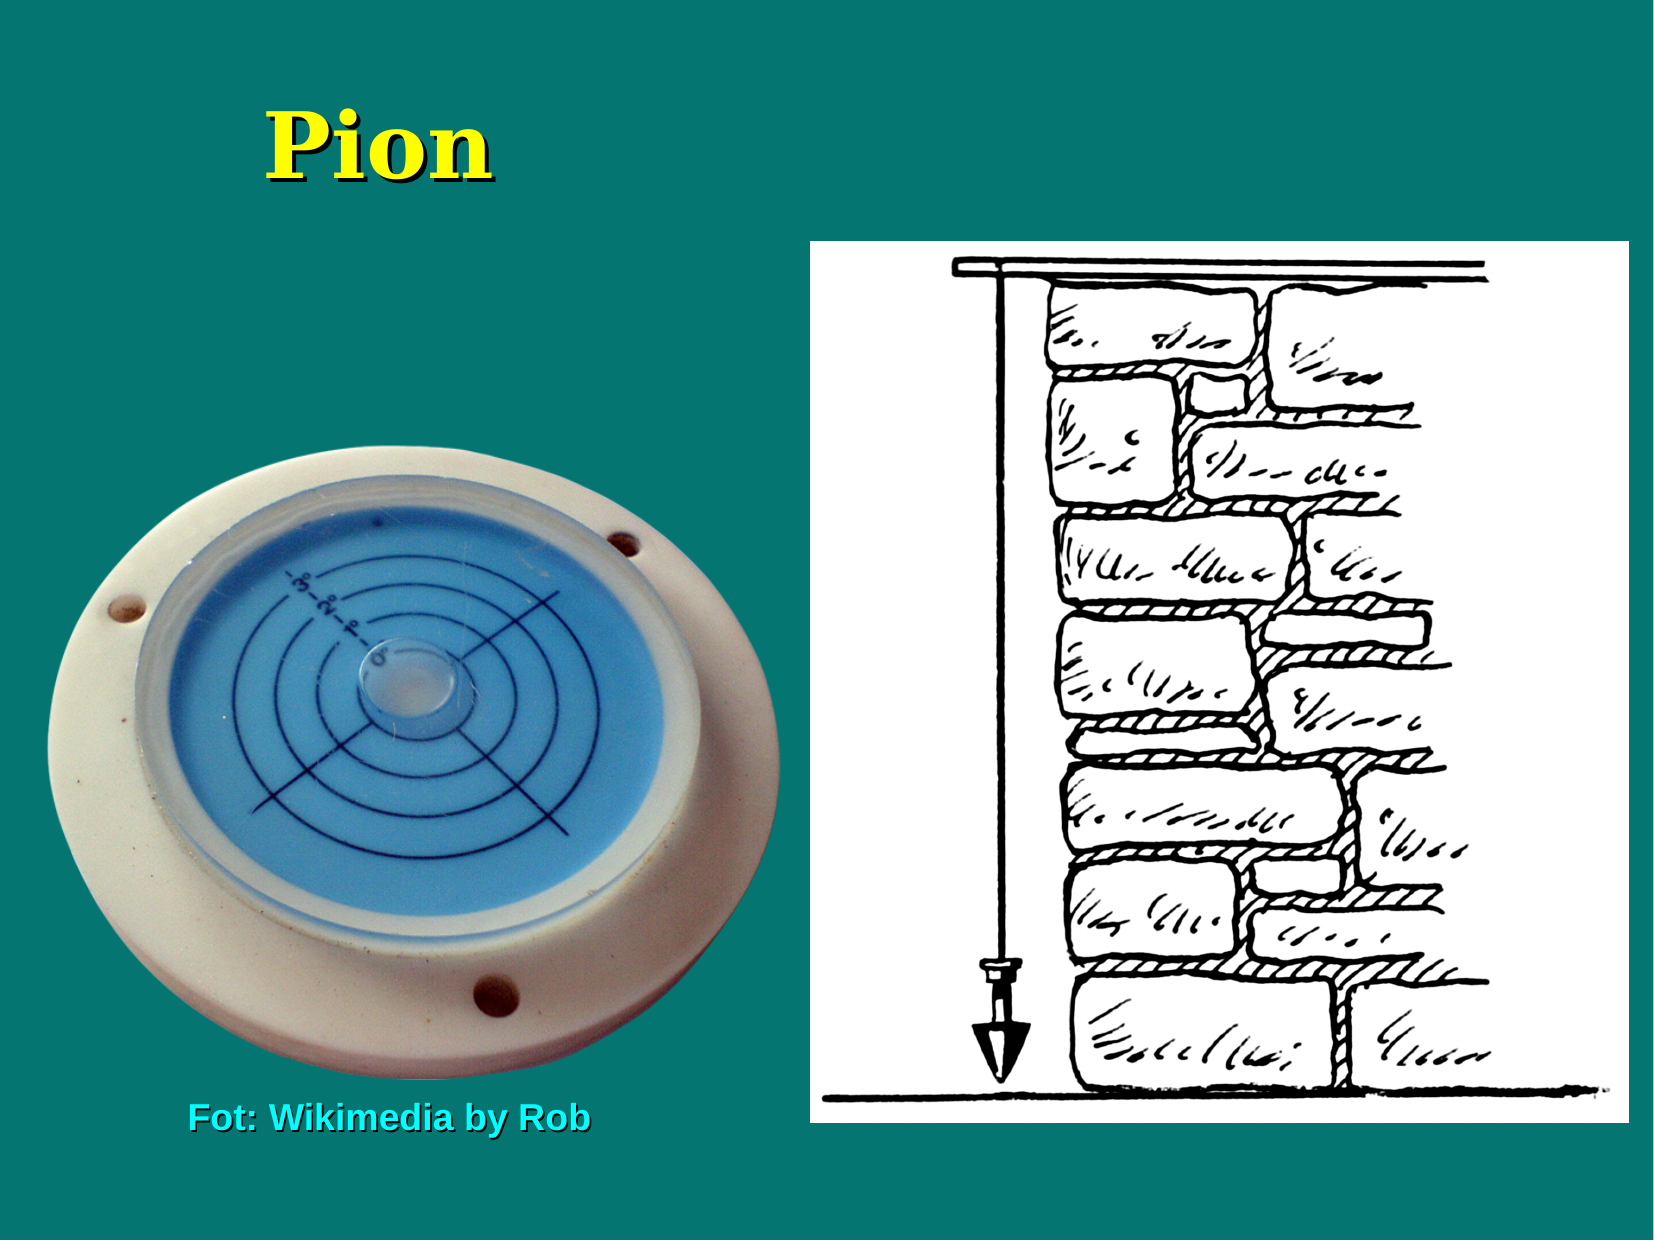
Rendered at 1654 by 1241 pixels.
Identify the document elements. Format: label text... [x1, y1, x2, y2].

title Pion [262, 49, 772, 243]
picture [810, 241, 1629, 1123]
picture [39, 442, 803, 1098]
text_box Fot: Wikimedia by Rob [172, 1089, 608, 1146]
